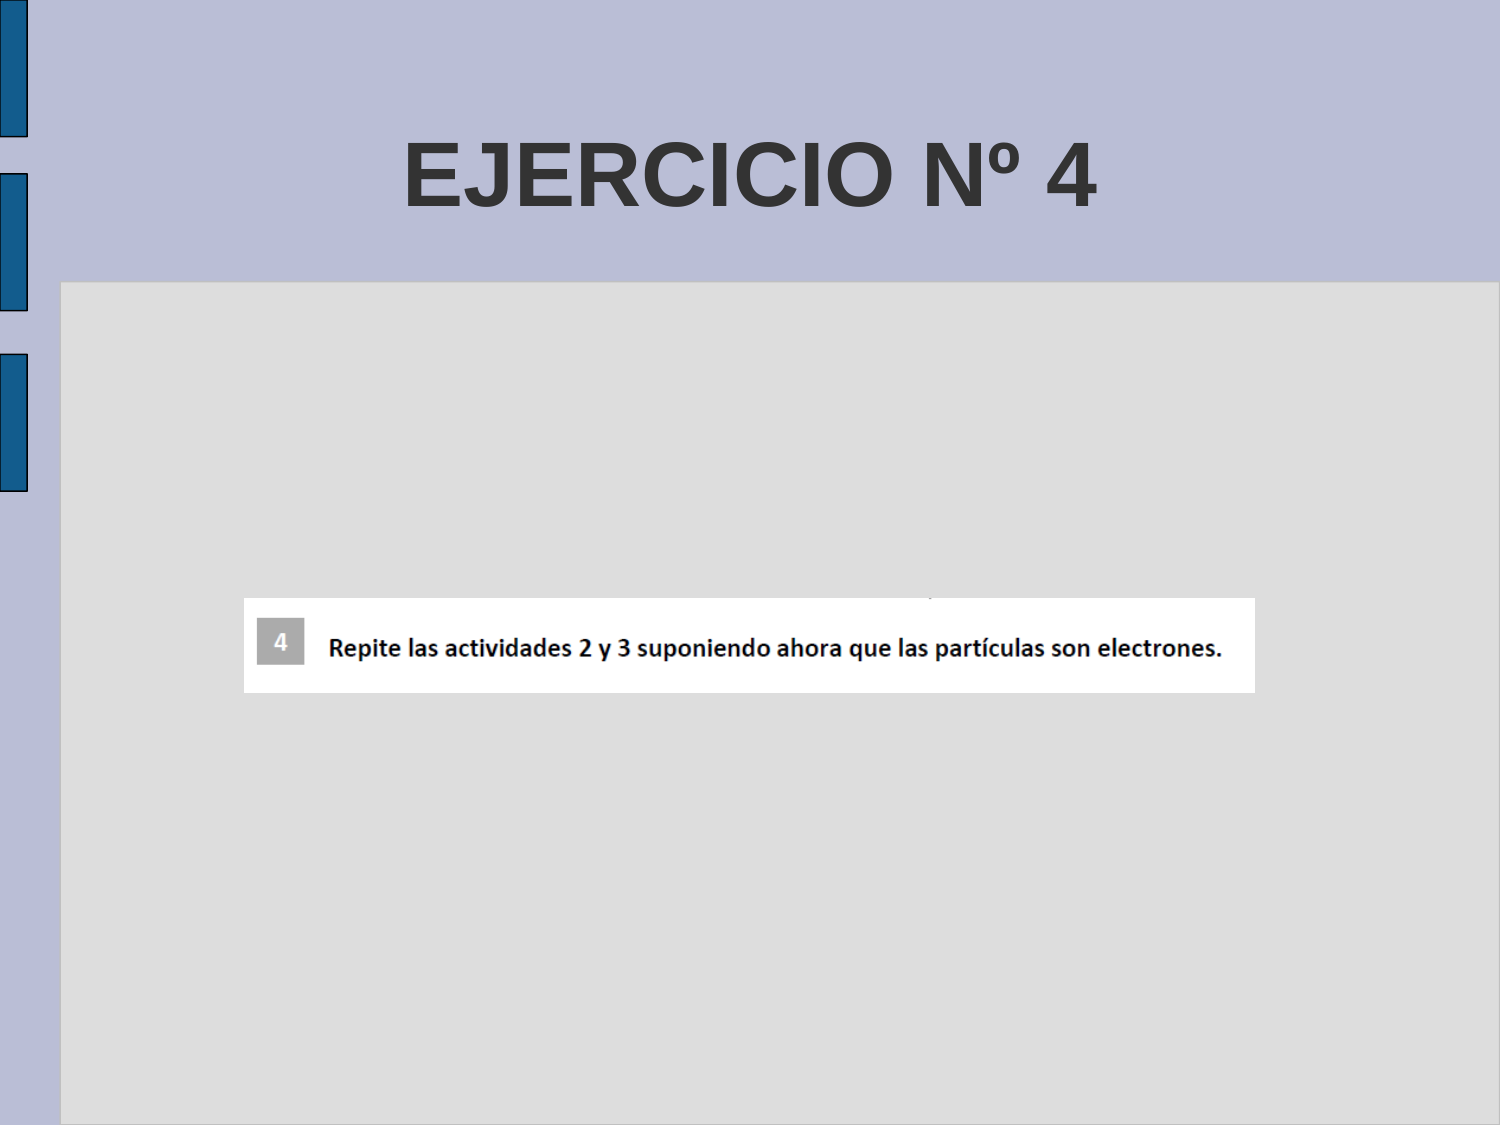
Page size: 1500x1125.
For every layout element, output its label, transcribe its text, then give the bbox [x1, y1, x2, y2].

picture [244, 598, 1255, 693]
title EJERCICIO Nº 4 [110, 80, 1391, 271]
